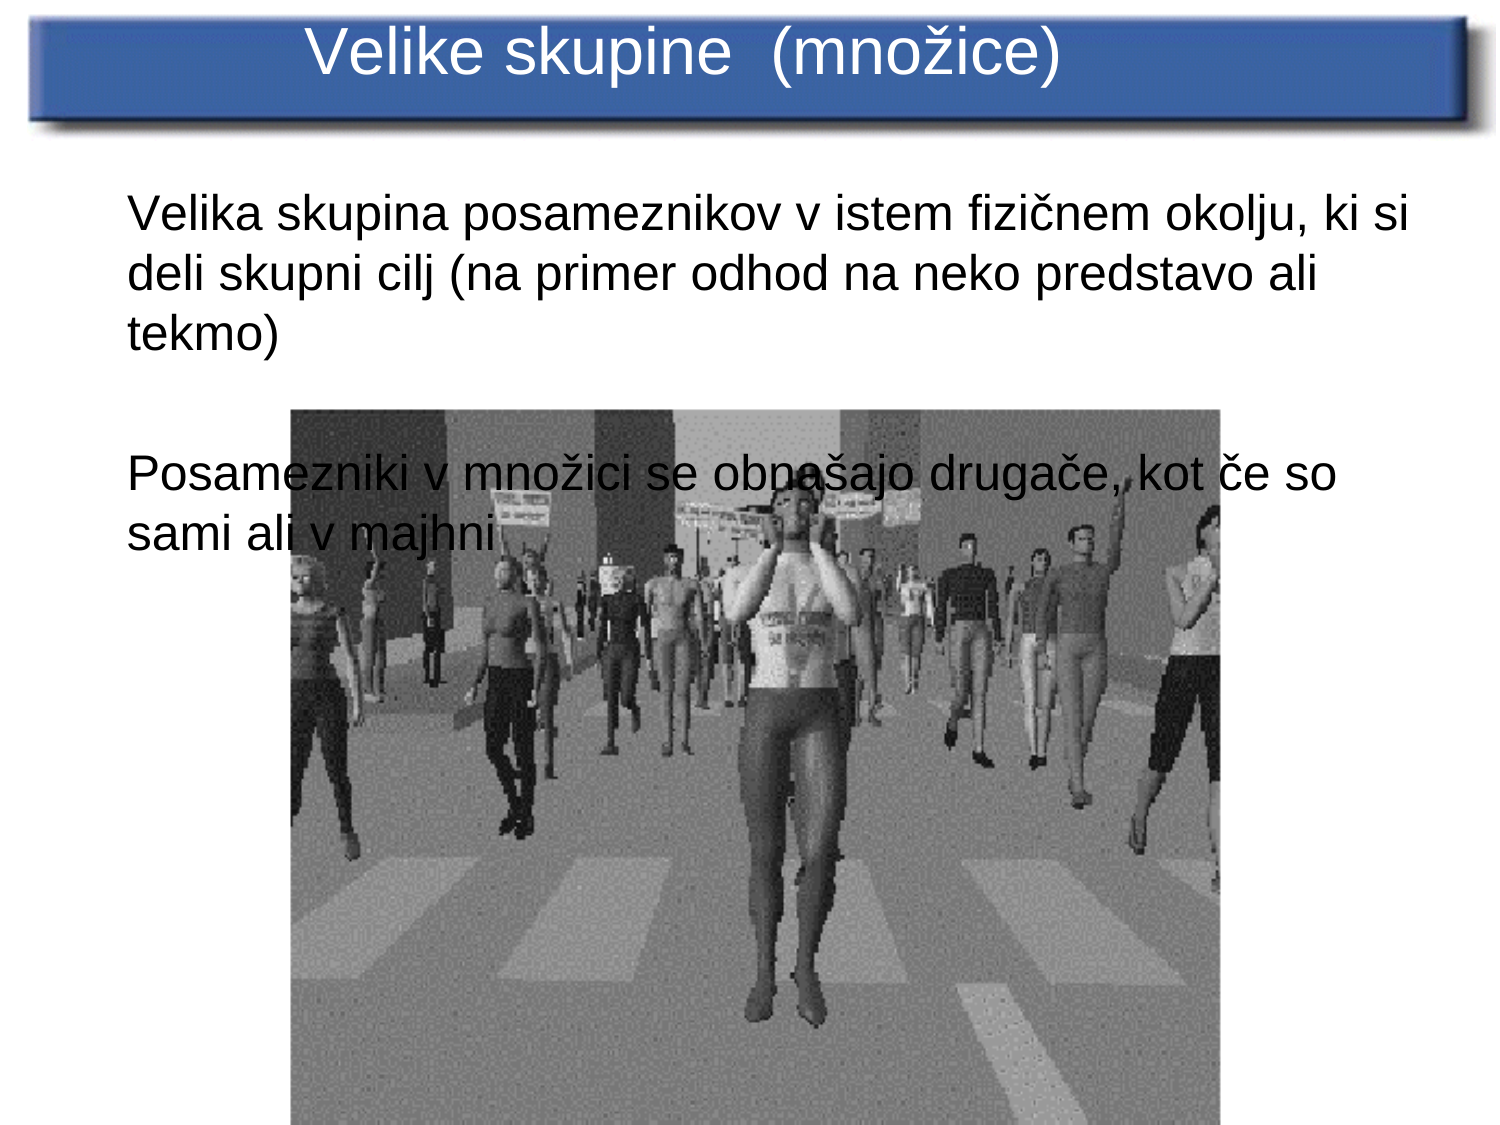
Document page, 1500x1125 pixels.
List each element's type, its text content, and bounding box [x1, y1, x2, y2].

text_box Velika skupina posameznikov v istem fizičnem okolju, ki si deli skupni cilj (na primer odhod na neko predstavo ali tekmo) [112, 172, 1448, 369]
picture [289, 568, 1223, 1125]
text_box Velike skupine (množice) [289, 0, 1247, 96]
text_box Posamezniki v množici se obnašajo drugače, kot če so sami ali v majhni [112, 432, 1388, 568]
picture [289, 408, 1223, 432]
picture [27, 13, 1496, 141]
